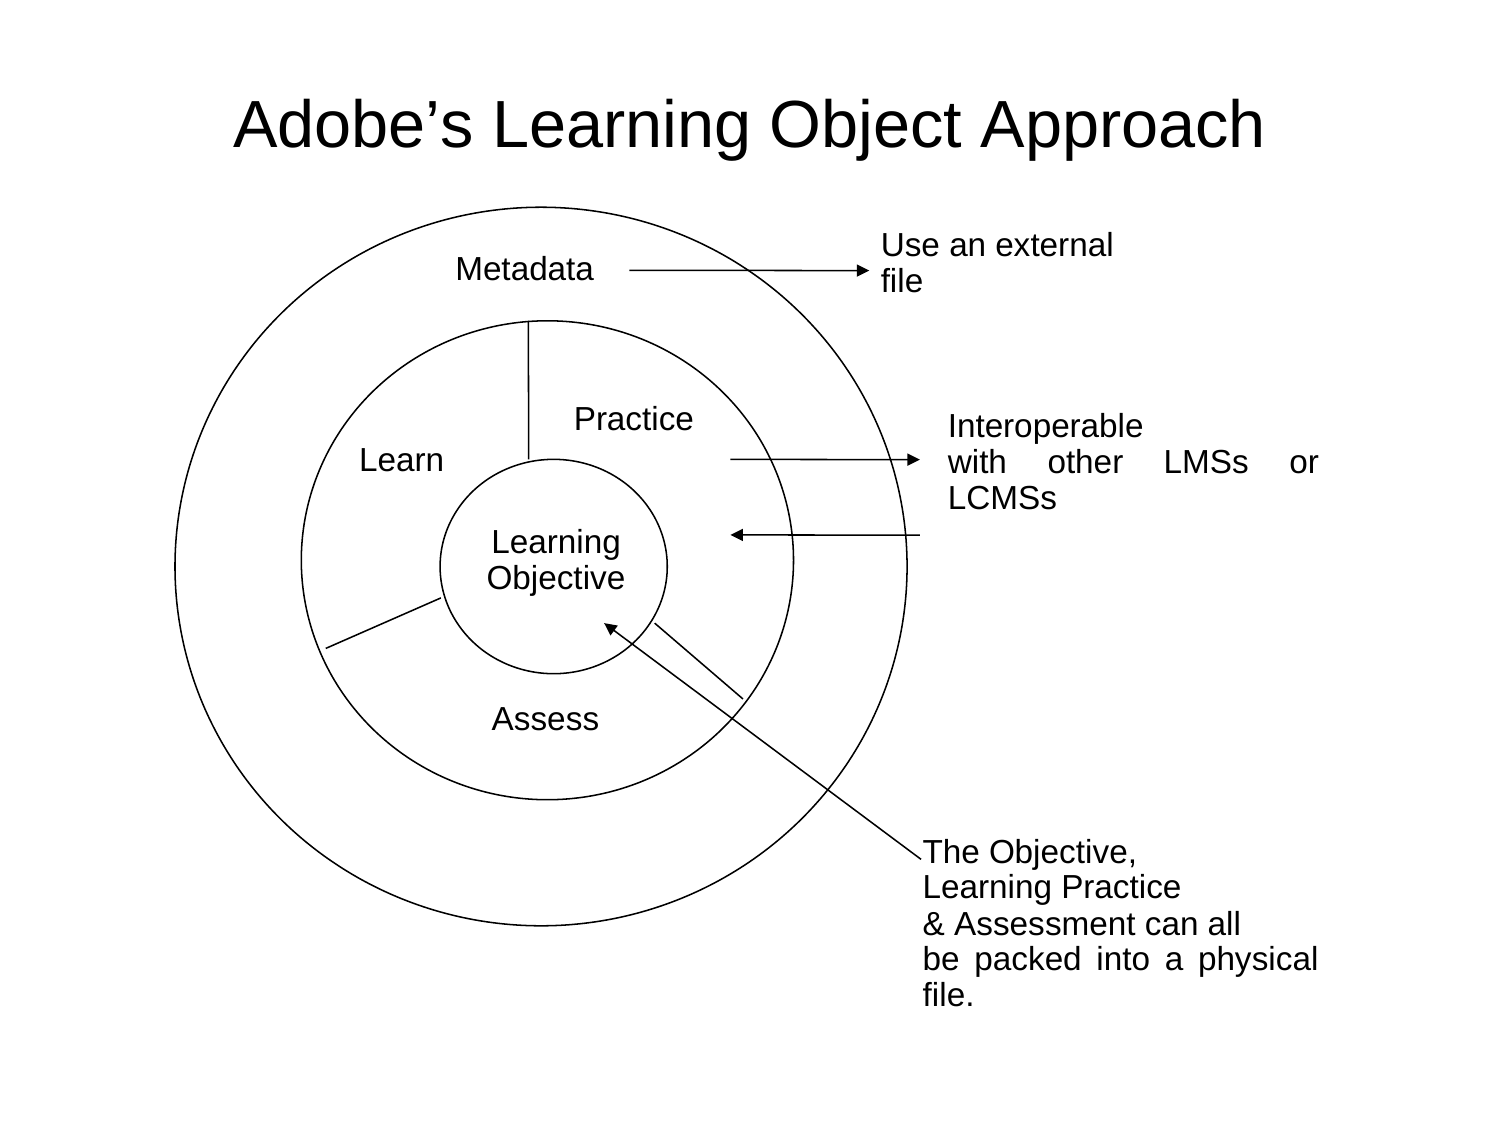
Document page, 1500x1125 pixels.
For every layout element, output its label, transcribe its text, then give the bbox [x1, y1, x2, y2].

text_box Interoperable with other LMSs or LCMSs [942, 405, 1326, 701]
text_box Practice [568, 398, 701, 441]
text_box Learning Objective [462, 521, 651, 600]
text_box Metadata [449, 248, 601, 291]
text_box Use an external file [875, 224, 1120, 303]
title Adobe’s Learning Object Approach [0, 69, 1500, 183]
text_box Assess [427, 698, 664, 741]
text_box Learn [353, 439, 451, 482]
text_box The Objective, Learning Practice & Assessment can all be packed into a physical file. [916, 831, 1326, 1017]
